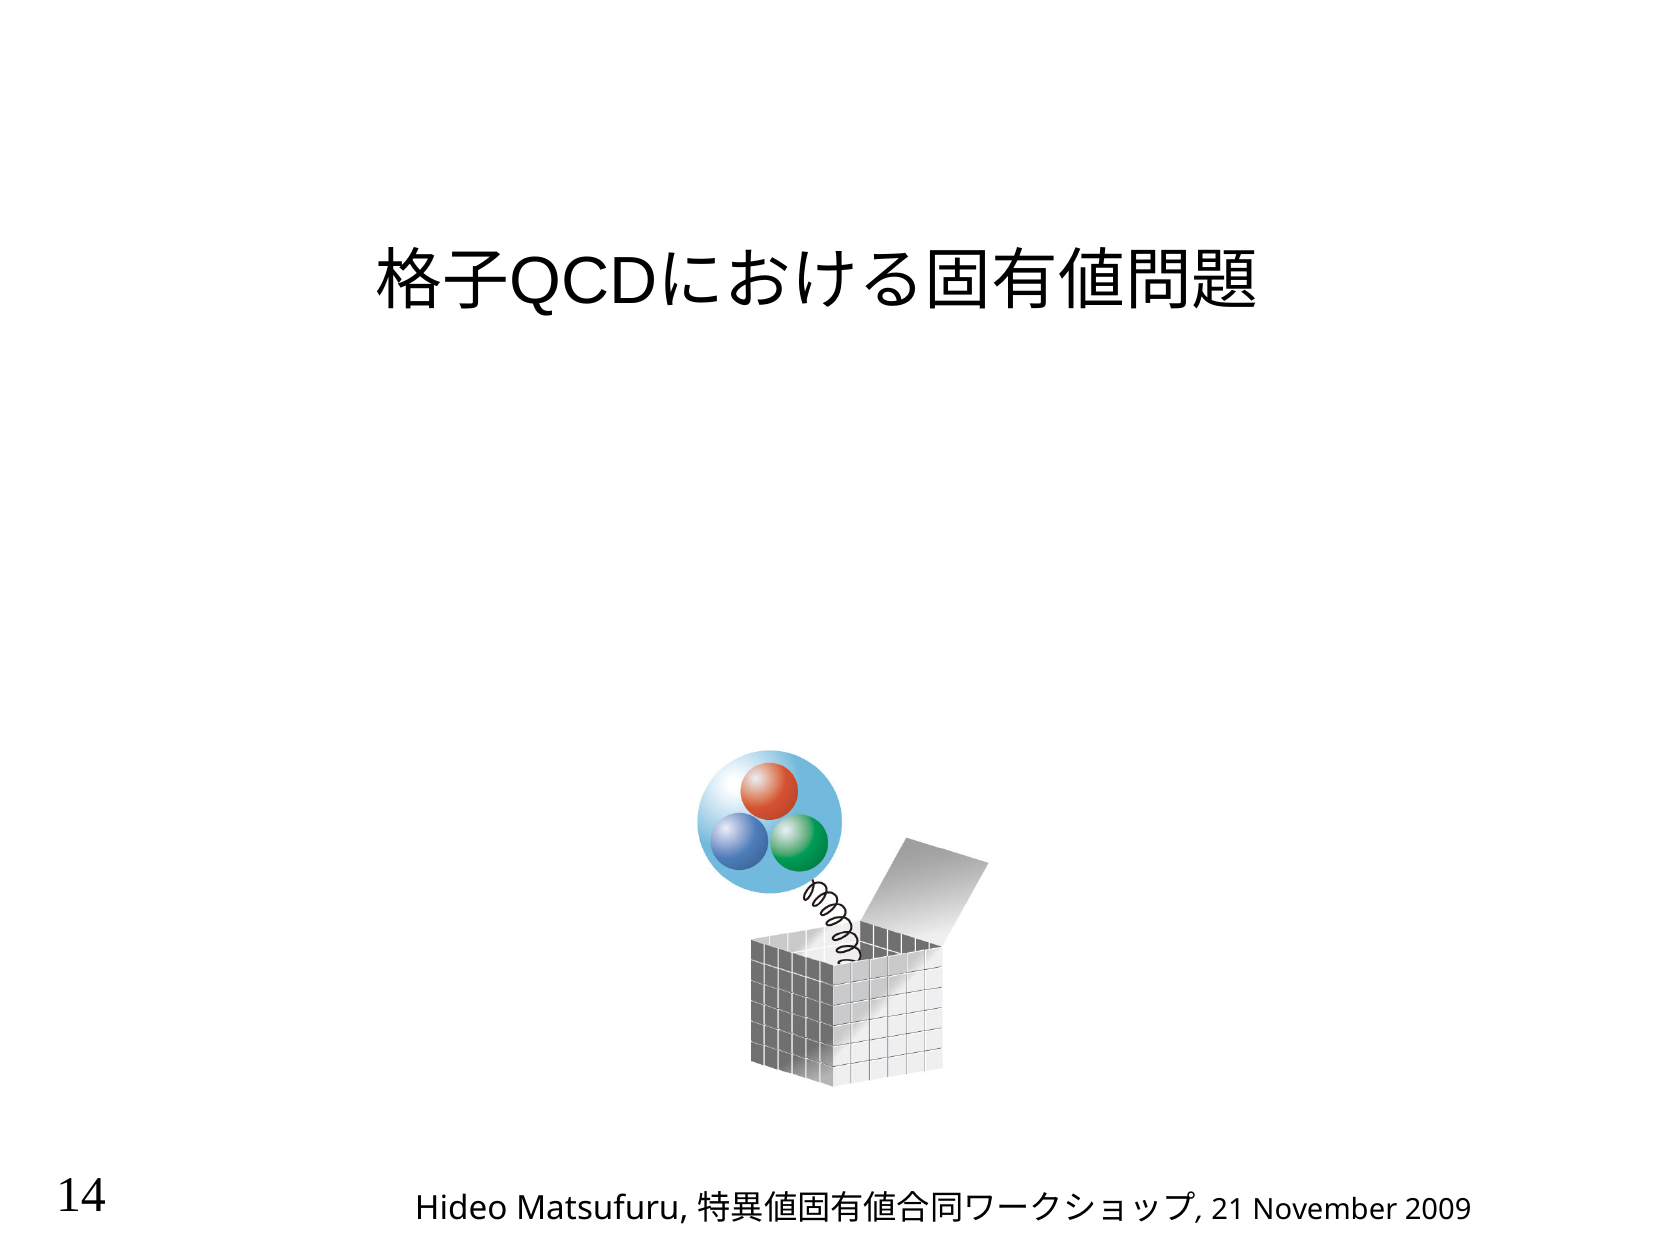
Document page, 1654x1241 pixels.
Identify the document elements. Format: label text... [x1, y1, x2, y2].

picture [686, 737, 1000, 1100]
title 格子QCDにおける固有値問題 [73, 170, 1562, 378]
